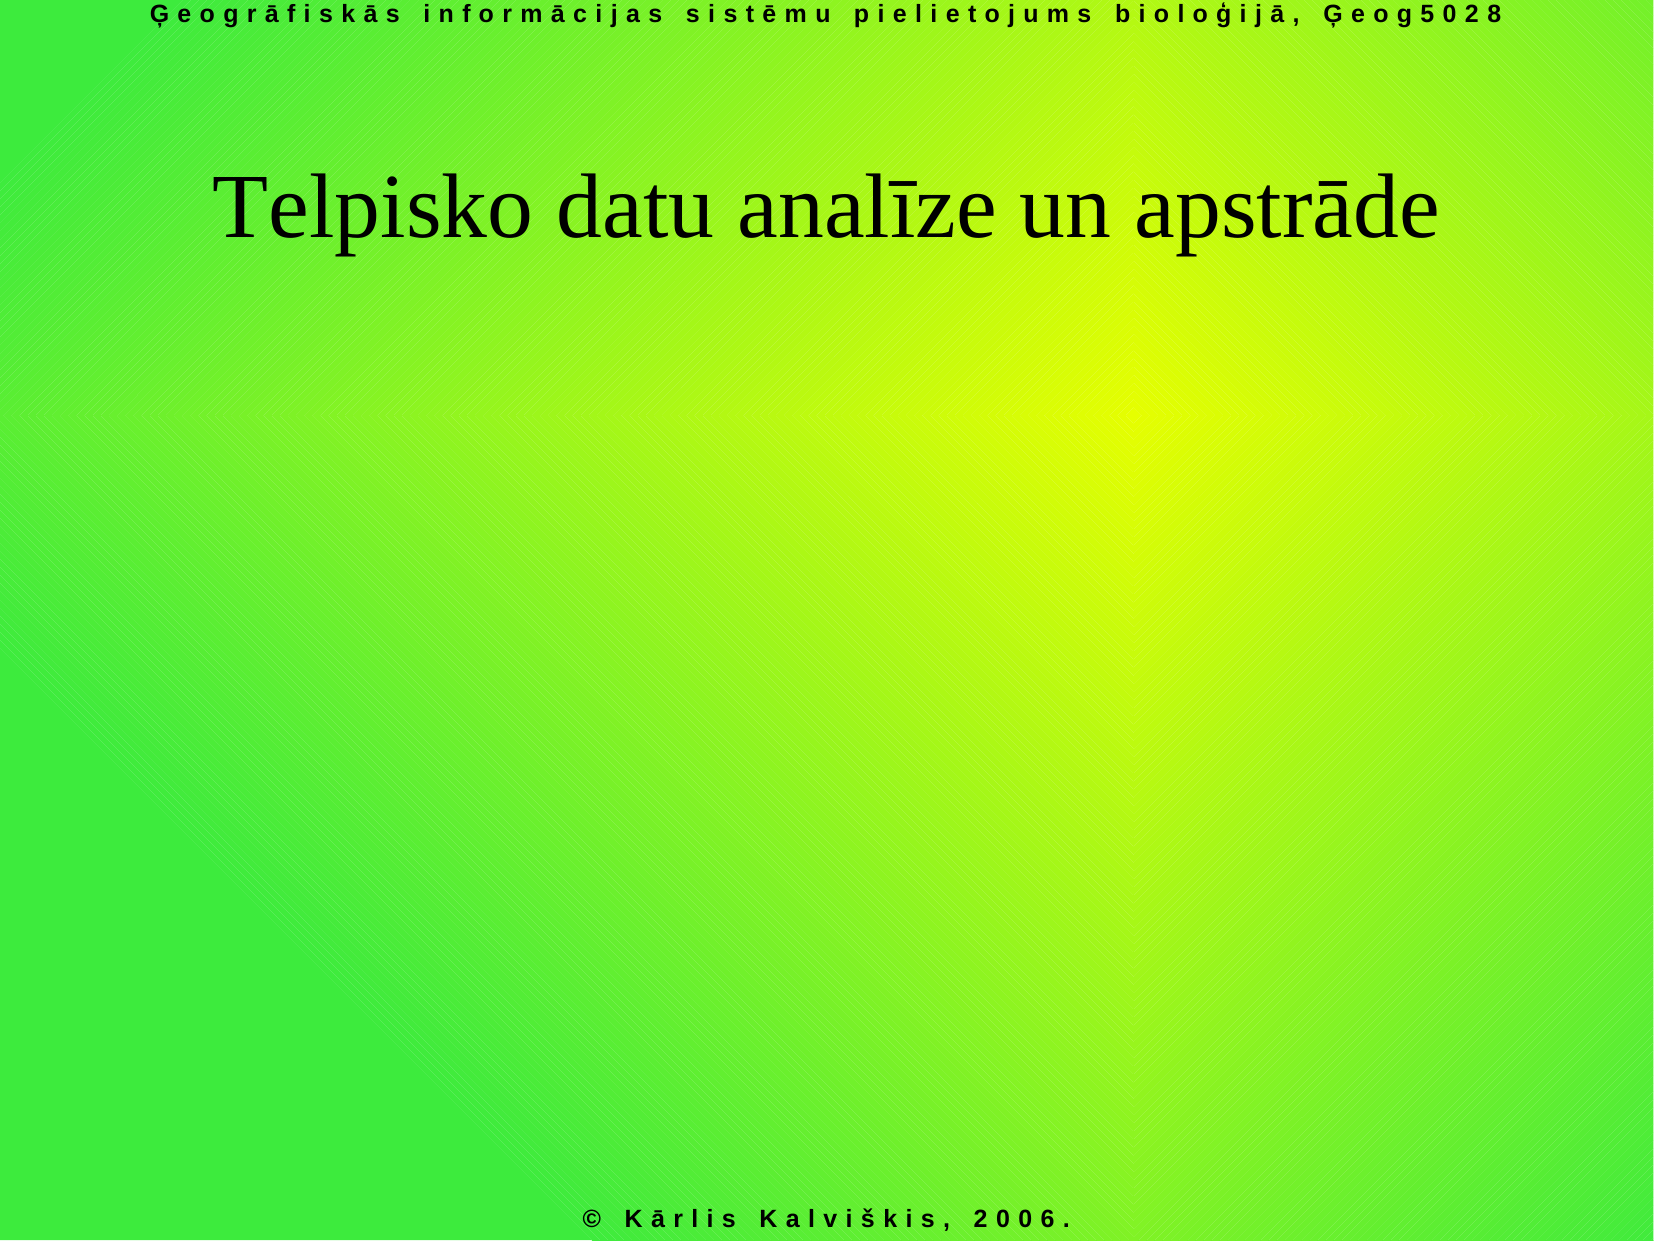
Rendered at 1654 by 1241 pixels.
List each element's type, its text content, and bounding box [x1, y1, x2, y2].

title Telpisko datu analīze un apstrāde [121, 102, 1534, 311]
